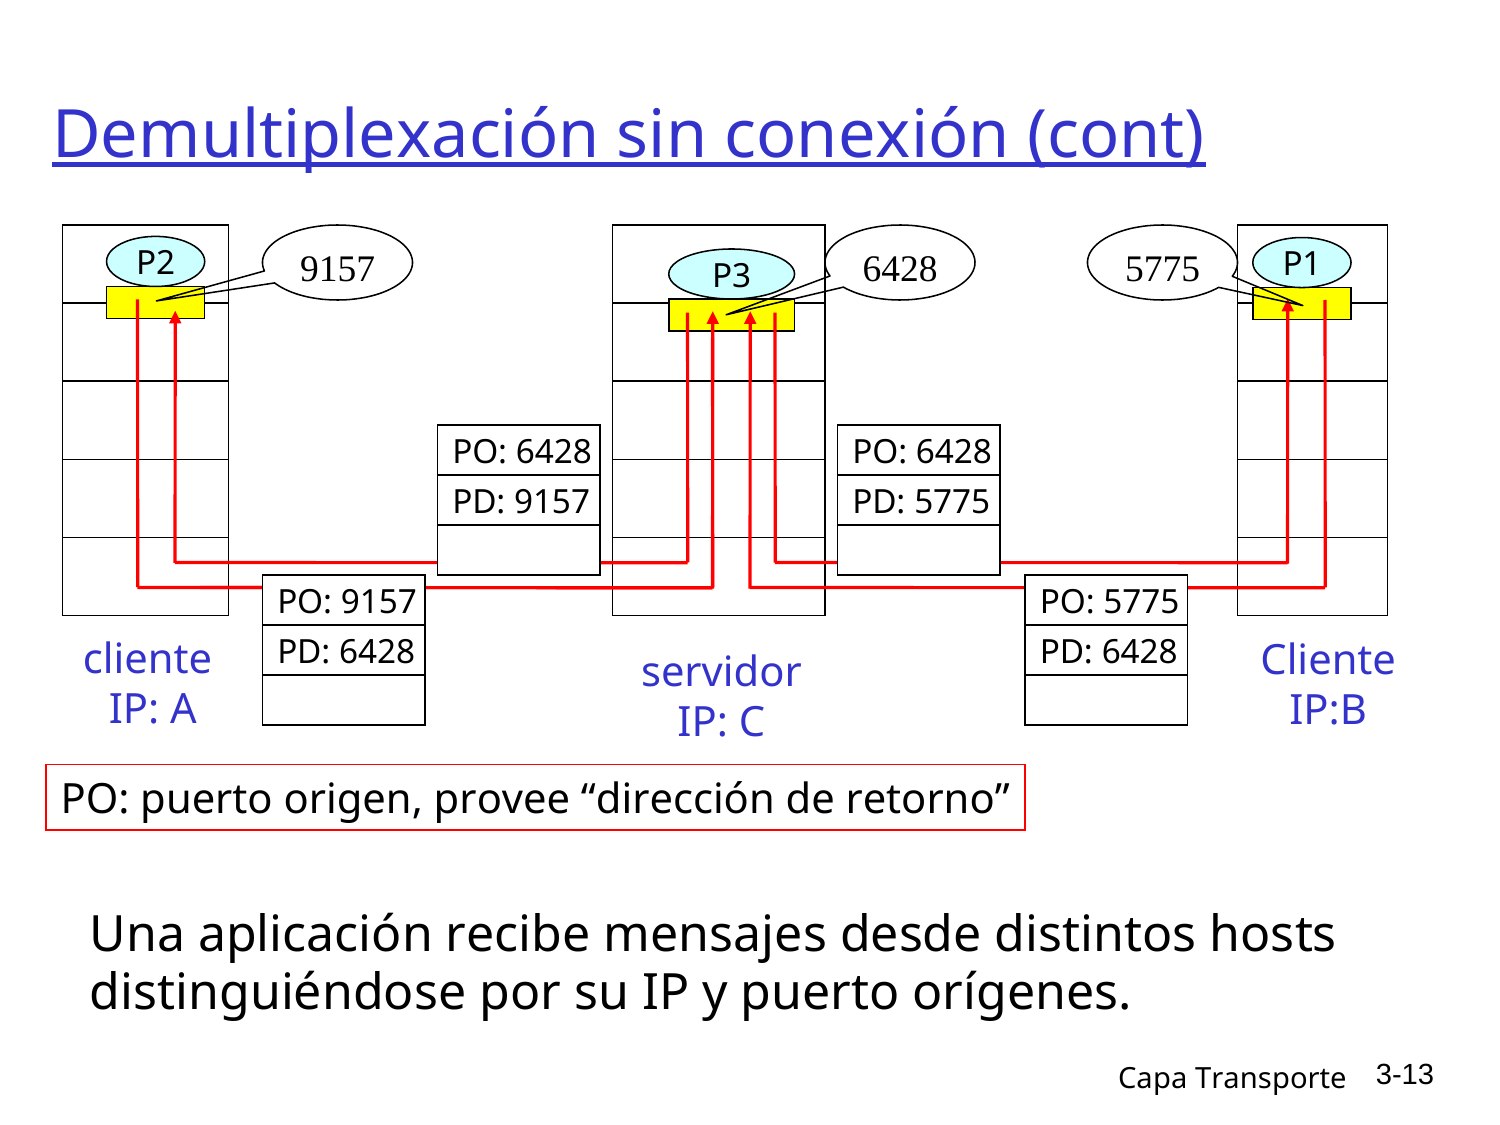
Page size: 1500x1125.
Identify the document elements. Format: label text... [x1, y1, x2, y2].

text_box Cliente IP:B [1245, 624, 1412, 741]
text_box PO: 6428 [437, 425, 601, 474]
text_box [1024, 674, 1188, 725]
text_box PO: 9157 [262, 575, 426, 624]
text_box 6428 [726, 224, 976, 315]
text_box [612, 224, 826, 616]
text_box [262, 674, 426, 725]
text_box P1 [1252, 237, 1352, 288]
text_box PD: 5775 [837, 474, 1000, 524]
text_box PD: 6428 [1024, 624, 1188, 674]
text_box [1237, 292, 1286, 561]
text_box cliente IP: A [68, 624, 228, 740]
text_box [62, 224, 229, 616]
text_box P2 [106, 236, 205, 287]
text_box Una aplicación recibe mensajes desde distintos hosts distinguiéndose por su IP y puerto orígenes. [74, 896, 1388, 1028]
text_box 9157 [156, 224, 413, 301]
title Demultiplexación sin conexión (cont)‏ [37, 37, 1463, 225]
text_box PO: puerto origen, provee “dirección de retorno” [45, 764, 1026, 831]
text_box P3 [668, 248, 795, 299]
text_box PD: 6428 [262, 624, 426, 674]
text_box [837, 524, 1000, 575]
text_box [1237, 224, 1388, 616]
text_box PO: 6428 [837, 425, 1000, 474]
text_box PD: 9157 [437, 474, 601, 524]
text_box servidor IP: C [626, 636, 817, 753]
text_box 5775 [1087, 224, 1303, 306]
text_box [437, 524, 601, 575]
text_box PO: 5775 [1024, 575, 1188, 624]
